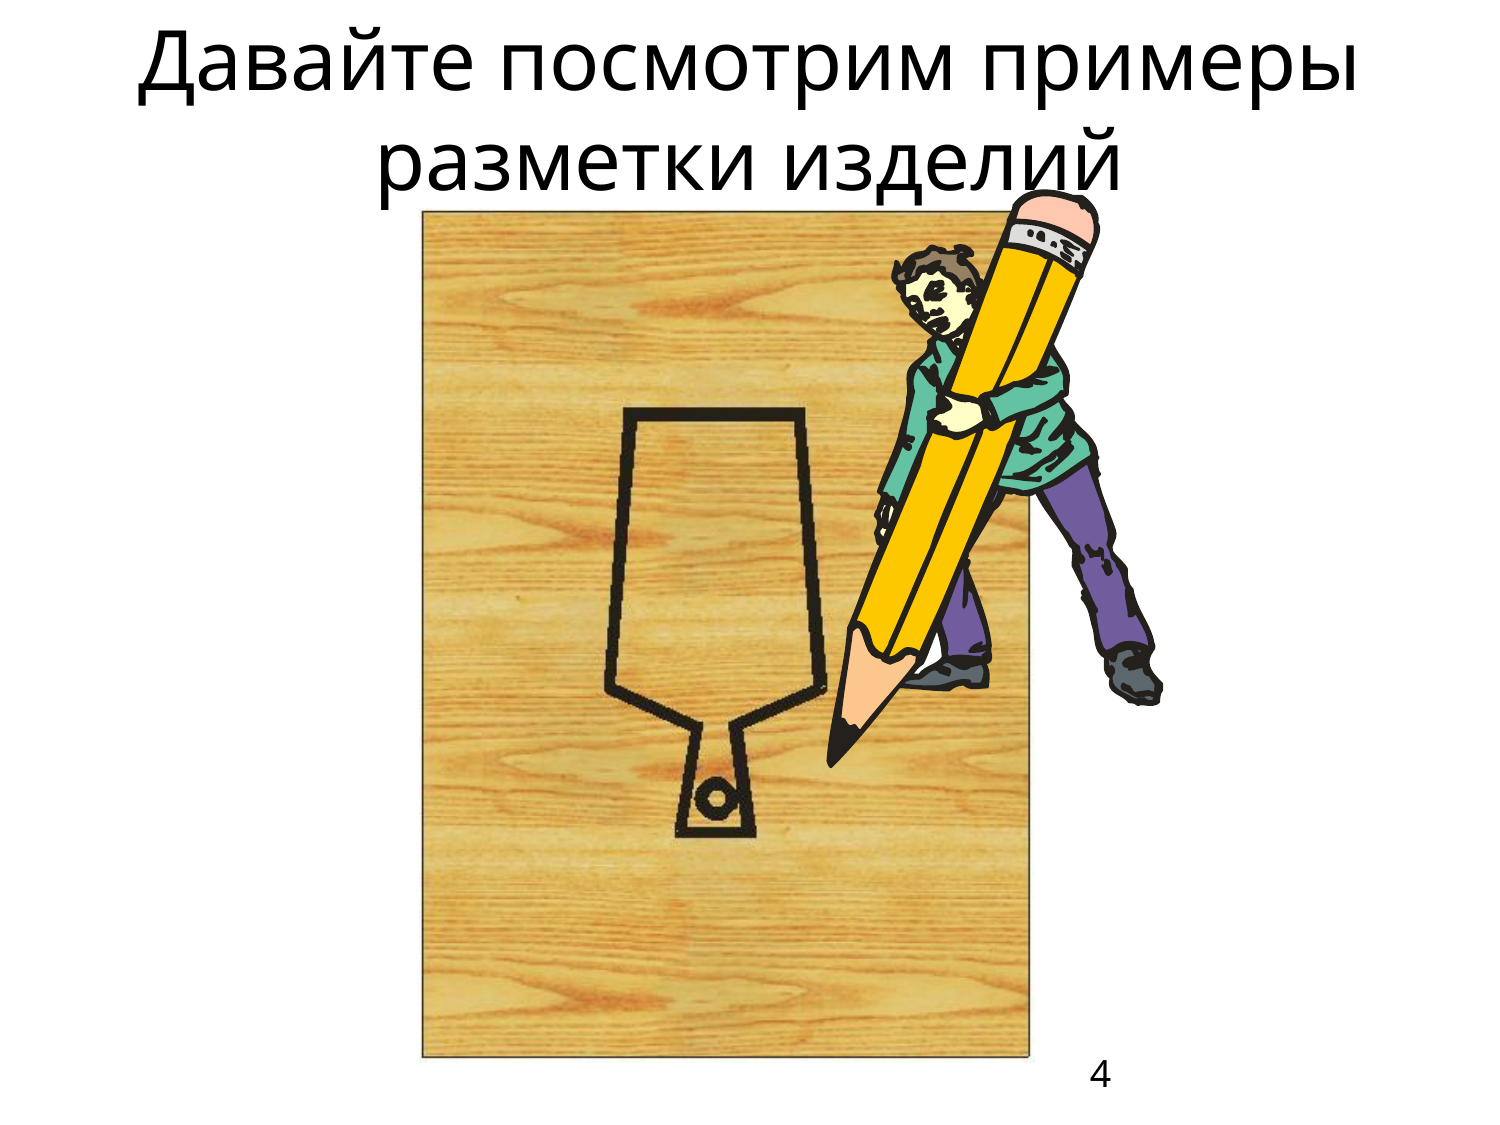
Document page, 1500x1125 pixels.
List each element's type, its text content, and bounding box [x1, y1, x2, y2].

picture [419, 208, 1035, 1063]
title Давайте посмотрим примеры разметки изделий [0, 0, 1500, 188]
slide_number <номер> [1074, 1042, 1425, 1103]
chart [825, 187, 1166, 771]
